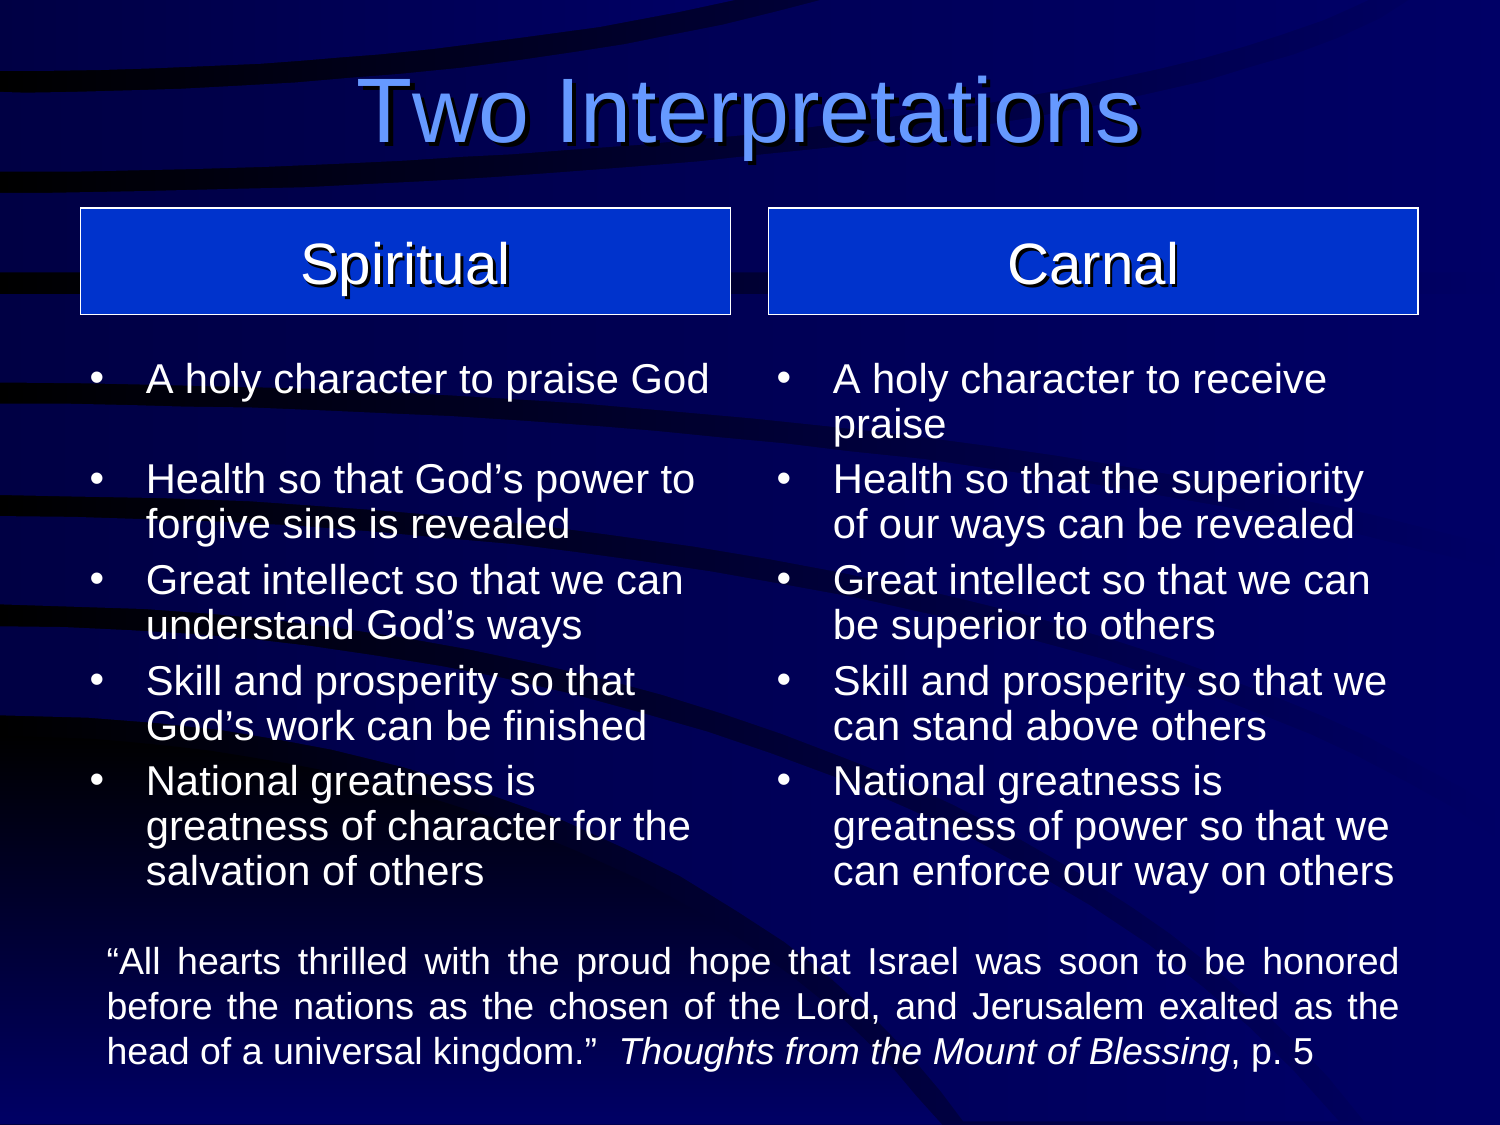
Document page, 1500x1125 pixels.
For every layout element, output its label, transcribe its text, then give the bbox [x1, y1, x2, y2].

text_box A holy character to receive praise Health so that the superiority of our ways can be revealed Great intellect so that we can be superior to others Skill and prosperity so that we can stand above others National greatness is greatness of power so that we can enforce our way on others [761, 349, 1425, 988]
text_box A holy character to praise God Health so that God’s power to forgive sins is revealed Great intellect so that we can understand God’s ways Skill and prosperity so that God’s work can be finished National greatness is greatness of character for the salvation of others [74, 349, 738, 988]
text_box Carnal [768, 208, 1419, 315]
text_box Spiritual [80, 208, 731, 315]
title Two Interpretations [74, 28, 1425, 183]
text_box “All hearts thrilled with the proud hope that Israel was soon to be honored before the nations as the chosen of the Lord, and Jerusalem exalted as the head of a universal kingdom.” Thoughts from the Mount of Blessing, p. 5 [91, 929, 1415, 1081]
